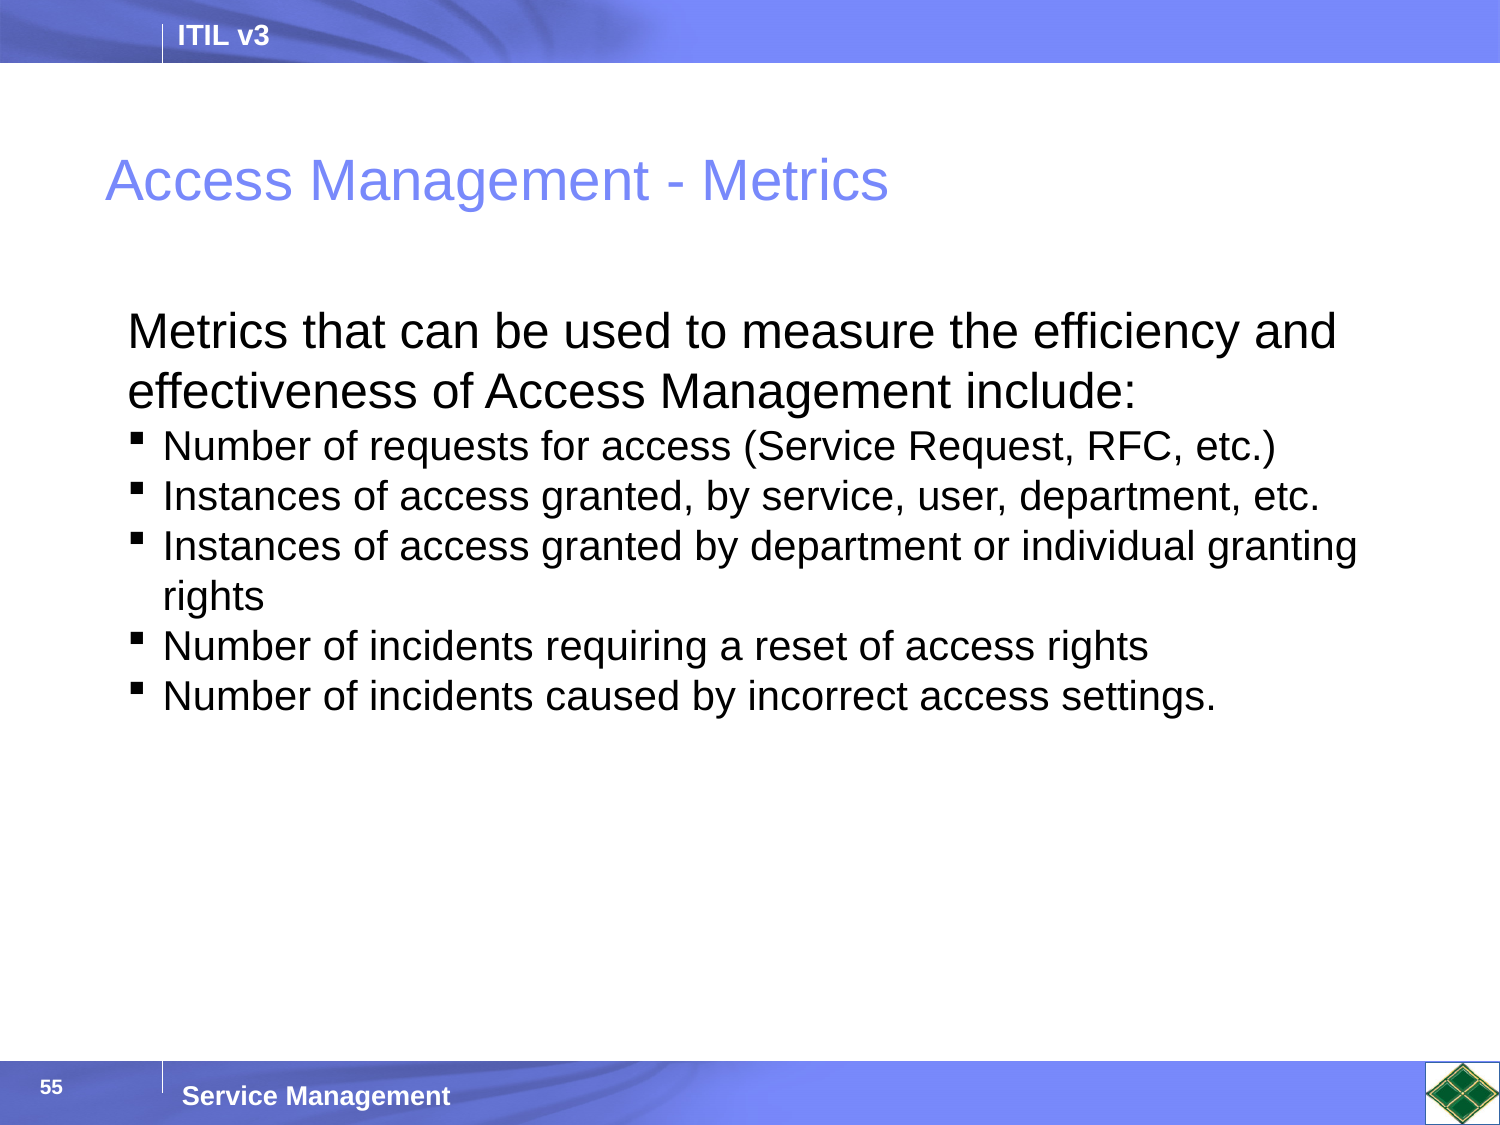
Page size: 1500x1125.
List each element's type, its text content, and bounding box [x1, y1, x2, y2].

text_box Access Management - Metrics [90, 121, 1443, 221]
picture [0, 1061, 1500, 1125]
text_box Metrics that can be used to measure the efficiency and effectiveness of Access Management include: Number of requests for access (Service Request, RFC, etc.) Instances of access granted, by service, user, department, etc. Instances of access granted by department or individual granting rights Number of incidents requiring a reset of access rights Number of incidents caused by incorrect access settings. [112, 291, 1388, 1023]
text_box <číslo> [25, 1066, 191, 1119]
picture [0, 0, 1500, 63]
picture [1426, 1063, 1499, 1124]
